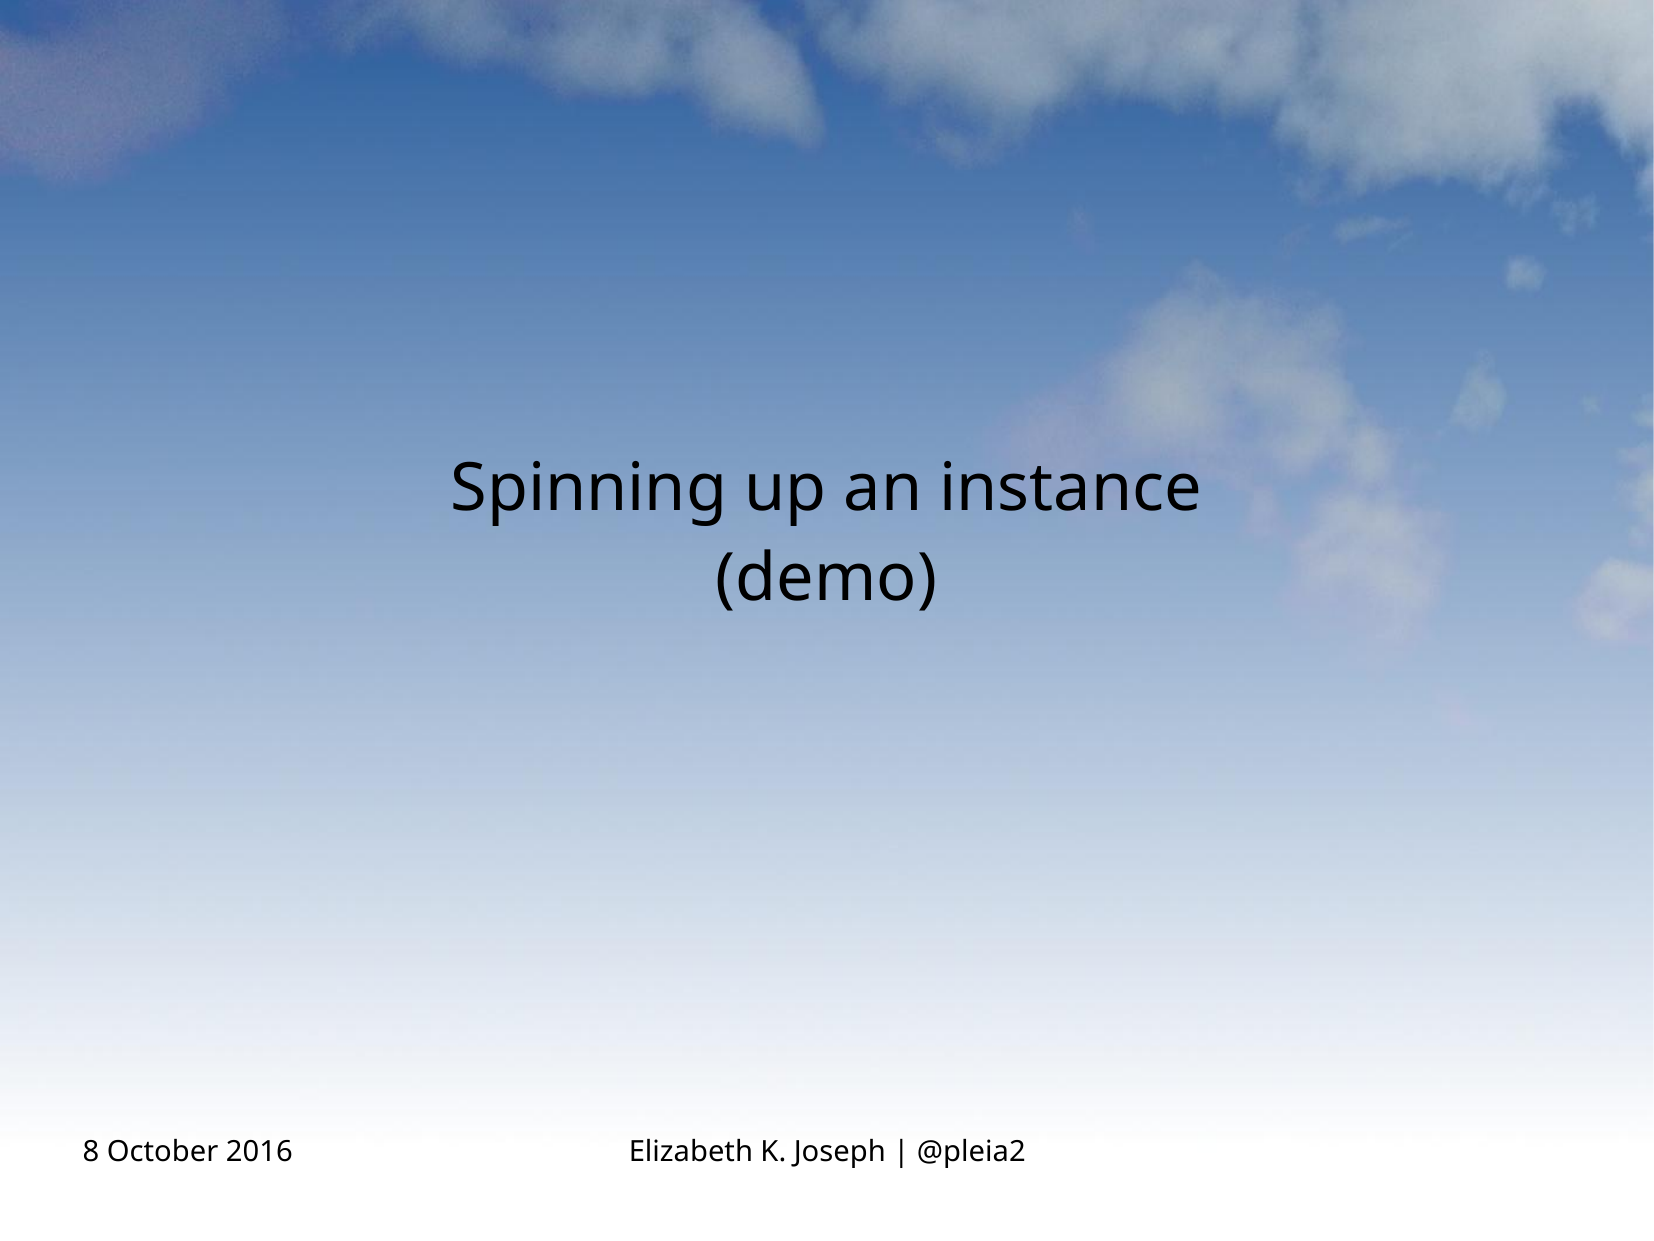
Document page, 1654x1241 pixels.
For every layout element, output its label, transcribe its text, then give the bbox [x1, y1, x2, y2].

subtitle Spinning up an instance (demo) [82, 49, 1571, 1010]
picture [0, 0, 1654, 1241]
